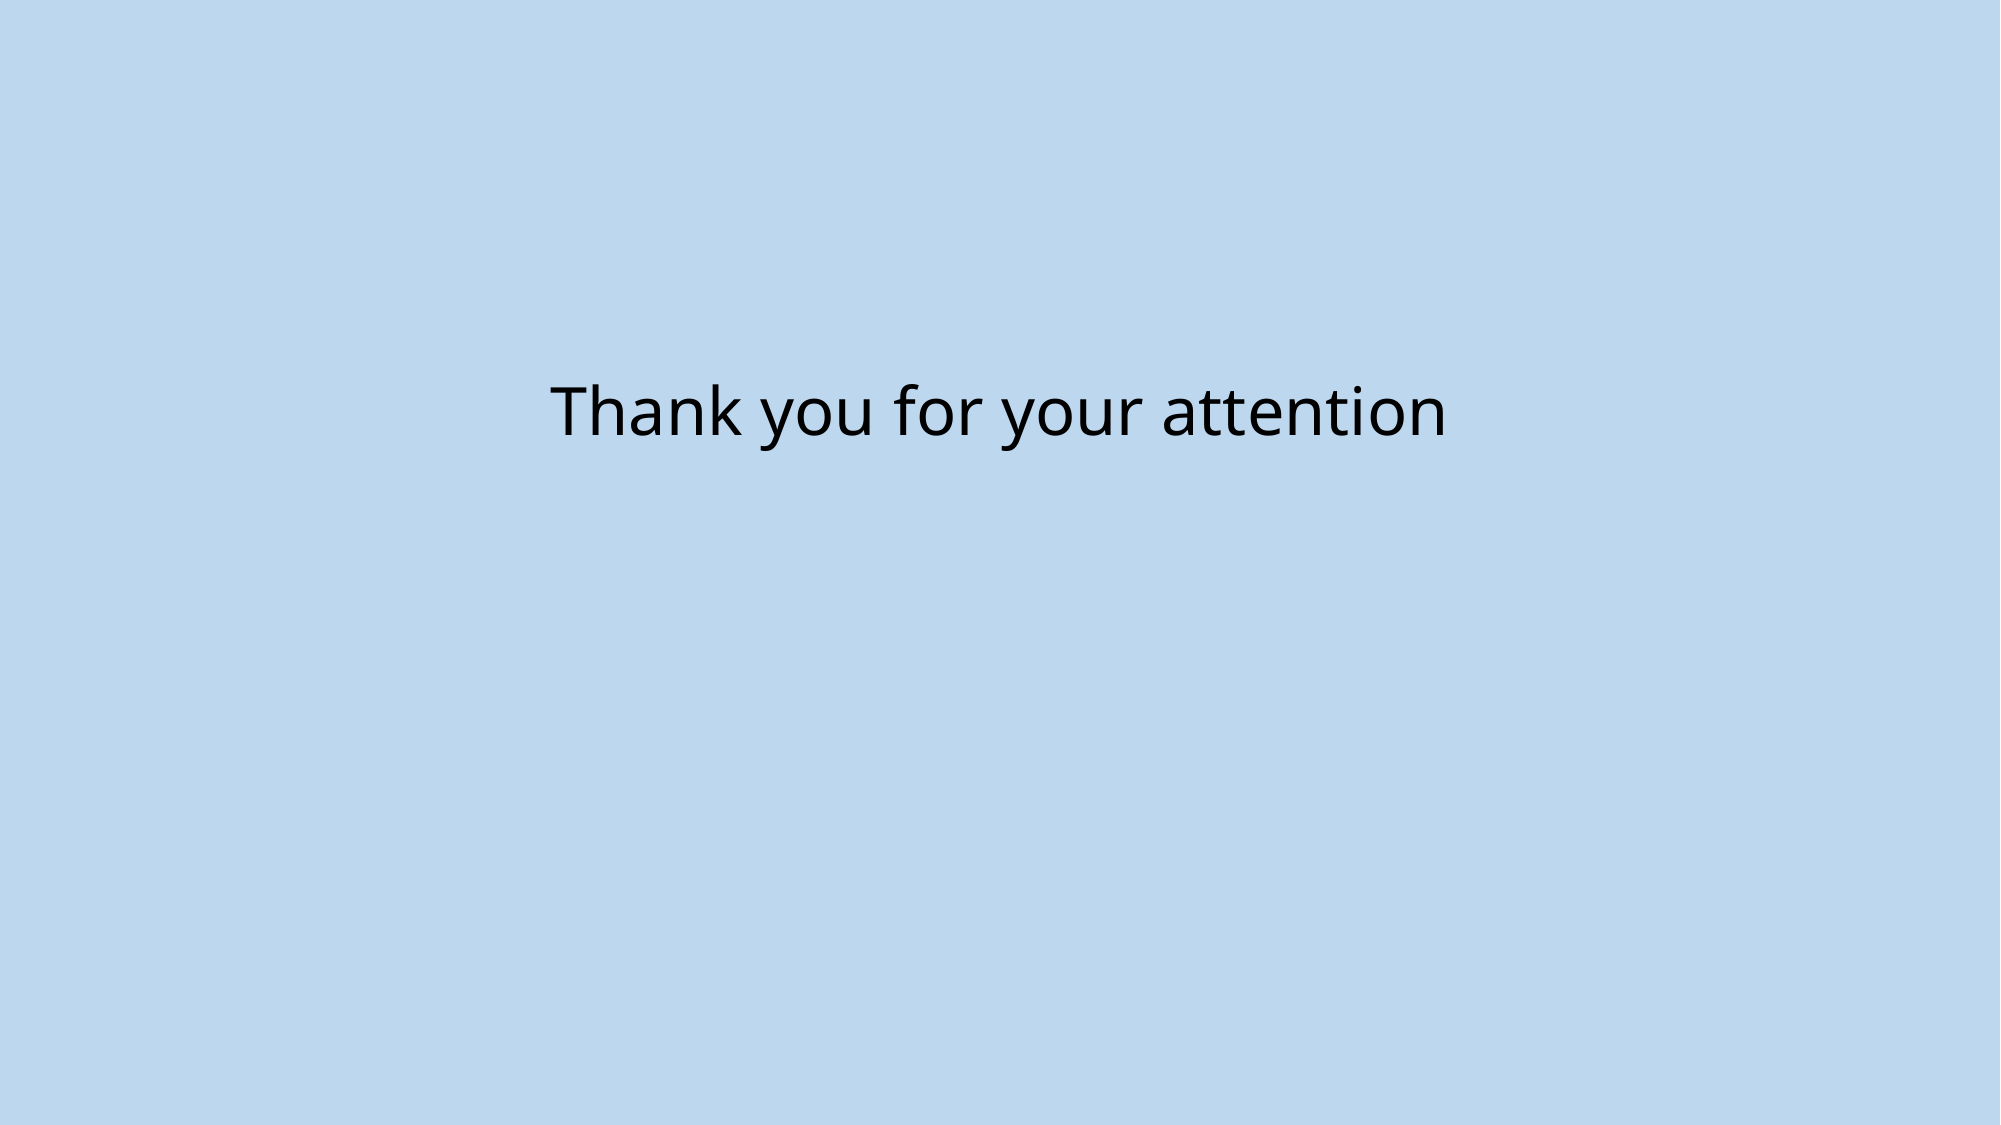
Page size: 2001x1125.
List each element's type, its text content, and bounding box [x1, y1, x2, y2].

text_box Thank you for your attention [243, 321, 1757, 447]
